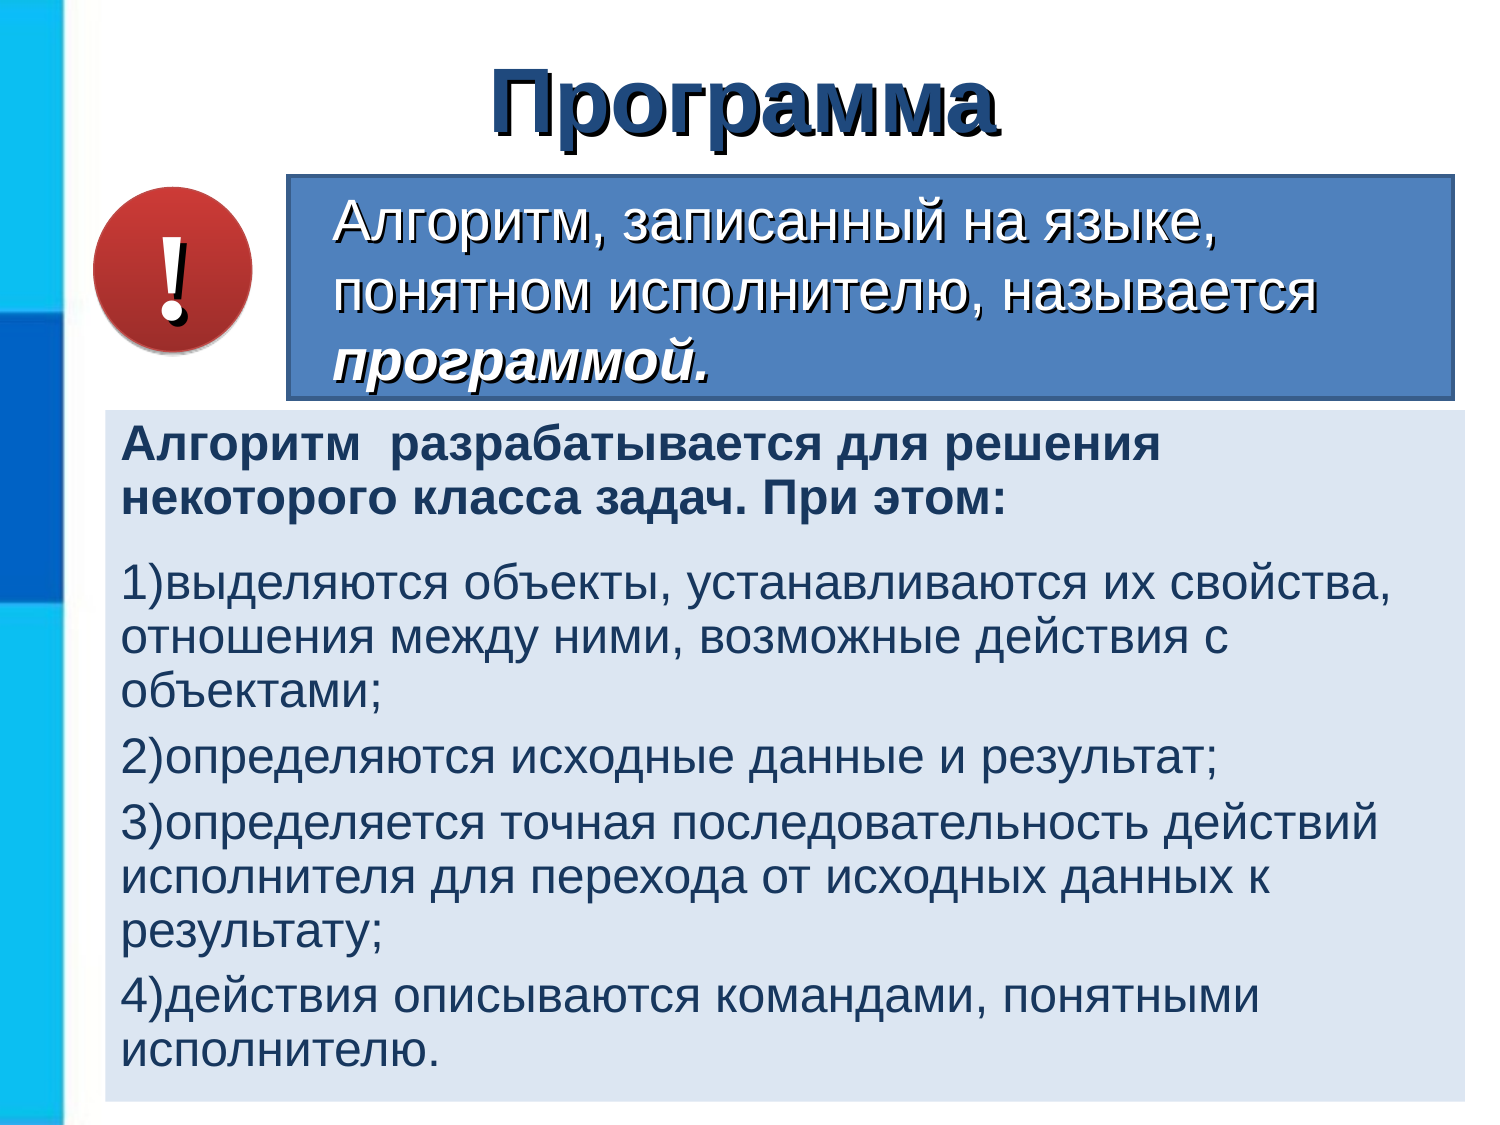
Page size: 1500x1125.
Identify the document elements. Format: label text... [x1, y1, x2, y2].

list Алгоритм разрабатывается для решения некоторого класса задач. При этом: выделяются объекты, устанавливаются их свойства, отношения между ними, возможные действия с объектами; определяются исходные данные и результат; определяется точная последовательность действий исполнителя для перехода от исходных данных к результату; действия описываются командами, понятными исполнителю. [105, 410, 1465, 1102]
text_box ! [93, 187, 252, 352]
text_box Алгоритм, записанный на языке, понятном исполнителю, называется программой. [288, 175, 1454, 399]
title Программа [128, 0, 1383, 192]
picture [0, 0, 1500, 1125]
